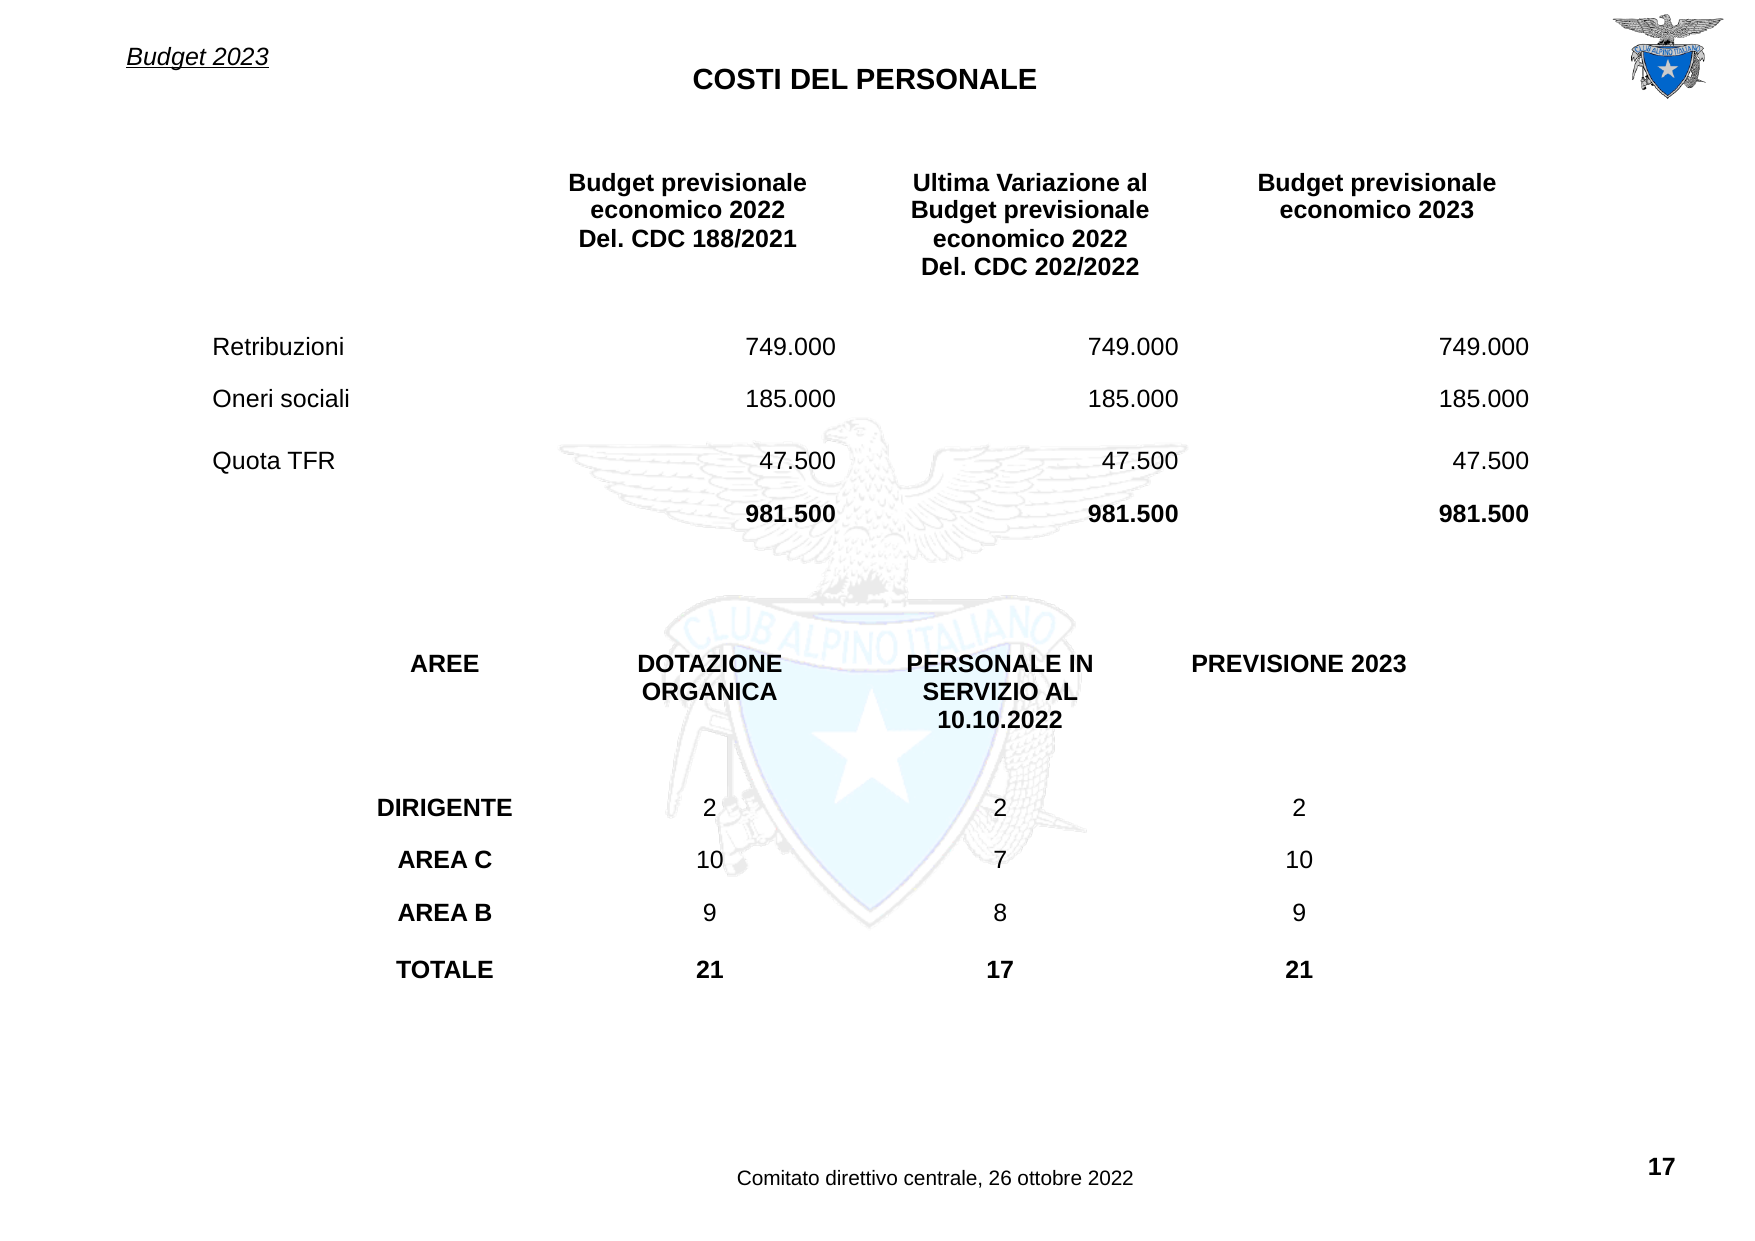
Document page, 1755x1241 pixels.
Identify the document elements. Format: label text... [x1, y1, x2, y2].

table_cell 185.000 [511, 377, 853, 438]
table_cell 9 [568, 890, 852, 948]
table_cell 17 [852, 948, 1149, 1000]
table_cell 47.500 [1196, 438, 1547, 491]
table_cell 9 [1149, 890, 1450, 948]
text_box Budget 2023 [50, 35, 346, 82]
table_cell Retribuzioni [195, 324, 511, 377]
table_cell Oneri sociali [195, 377, 511, 438]
table_cell 981.500 [511, 491, 853, 550]
table_cell 2 [852, 785, 1149, 838]
table_cell 981.500 [1196, 491, 1547, 550]
table_cell [281, 104, 1450, 161]
text_box Comitato direttivo centrale, 26 ottobre 2022 [613, 1159, 1258, 1200]
table_header Ultima Variazione al Budget previsionale economico 2022 Del. CDC 202/2022 [853, 161, 1196, 324]
table_cell AREA C [322, 838, 568, 890]
table_header Budget previsionale economico 2022 Del. CDC 188/2021 [511, 161, 853, 324]
table_cell Quota TFR [195, 438, 511, 491]
text_box 17 [1632, 1144, 1704, 1191]
table_cell 21 [1149, 948, 1450, 1000]
picture [533, 550, 1221, 641]
table_header DOTAZIONE ORGANICA [568, 641, 852, 785]
table_cell 8 [852, 890, 1149, 948]
table_header COSTI DEL PERSONALE [281, 56, 1450, 104]
table_cell 749.000 [853, 324, 1196, 377]
table_cell 47.500 [853, 438, 1196, 491]
table_cell 2 [568, 785, 852, 838]
table_header [195, 160, 511, 324]
table_cell 2 [1149, 785, 1450, 838]
table_header Budget previsionale economico 2023 [1196, 160, 1547, 324]
table_cell [195, 491, 511, 550]
table_header PREVISIONE 2023 [1149, 641, 1450, 785]
picture [1608, 9, 1729, 108]
table_cell TOTALE [322, 948, 568, 1000]
table_cell DIRIGENTE [322, 785, 568, 838]
table_cell 47.500 [511, 438, 853, 491]
table_cell 981.500 [853, 491, 1196, 550]
table_cell 749.000 [511, 324, 853, 377]
table_cell 749.000 [1196, 324, 1547, 377]
table_cell 185.000 [1196, 377, 1547, 438]
table_header PERSONALE IN SERVIZIO AL 10.10.2022 [852, 641, 1149, 785]
table_cell 185.000 [853, 377, 1196, 438]
table_cell 10 [1149, 838, 1450, 890]
table_cell AREA B [322, 890, 568, 948]
table_cell 7 [852, 838, 1149, 890]
table_cell 21 [568, 948, 852, 1000]
table_header AREE [322, 641, 568, 785]
table_cell 10 [568, 838, 852, 890]
